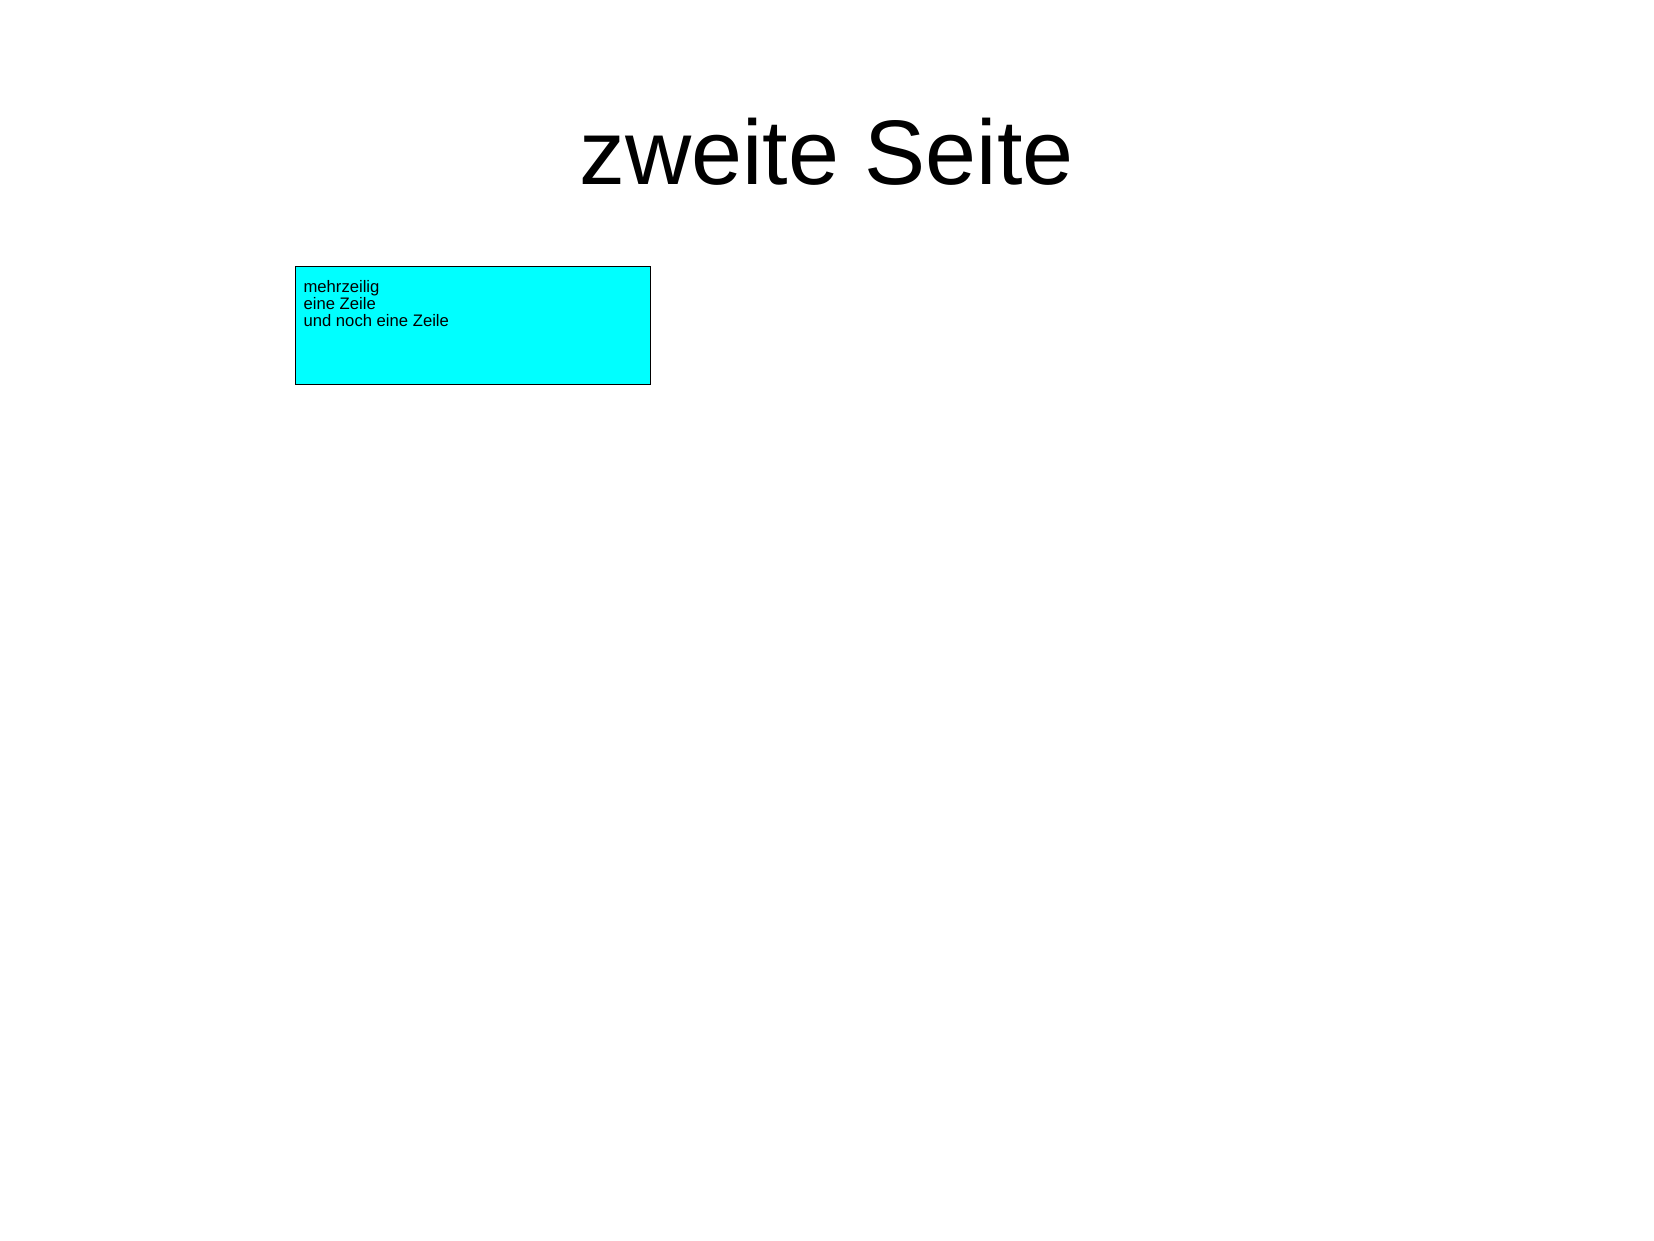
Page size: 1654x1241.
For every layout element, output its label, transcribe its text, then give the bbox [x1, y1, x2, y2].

title zweite Seite [82, 49, 1571, 257]
